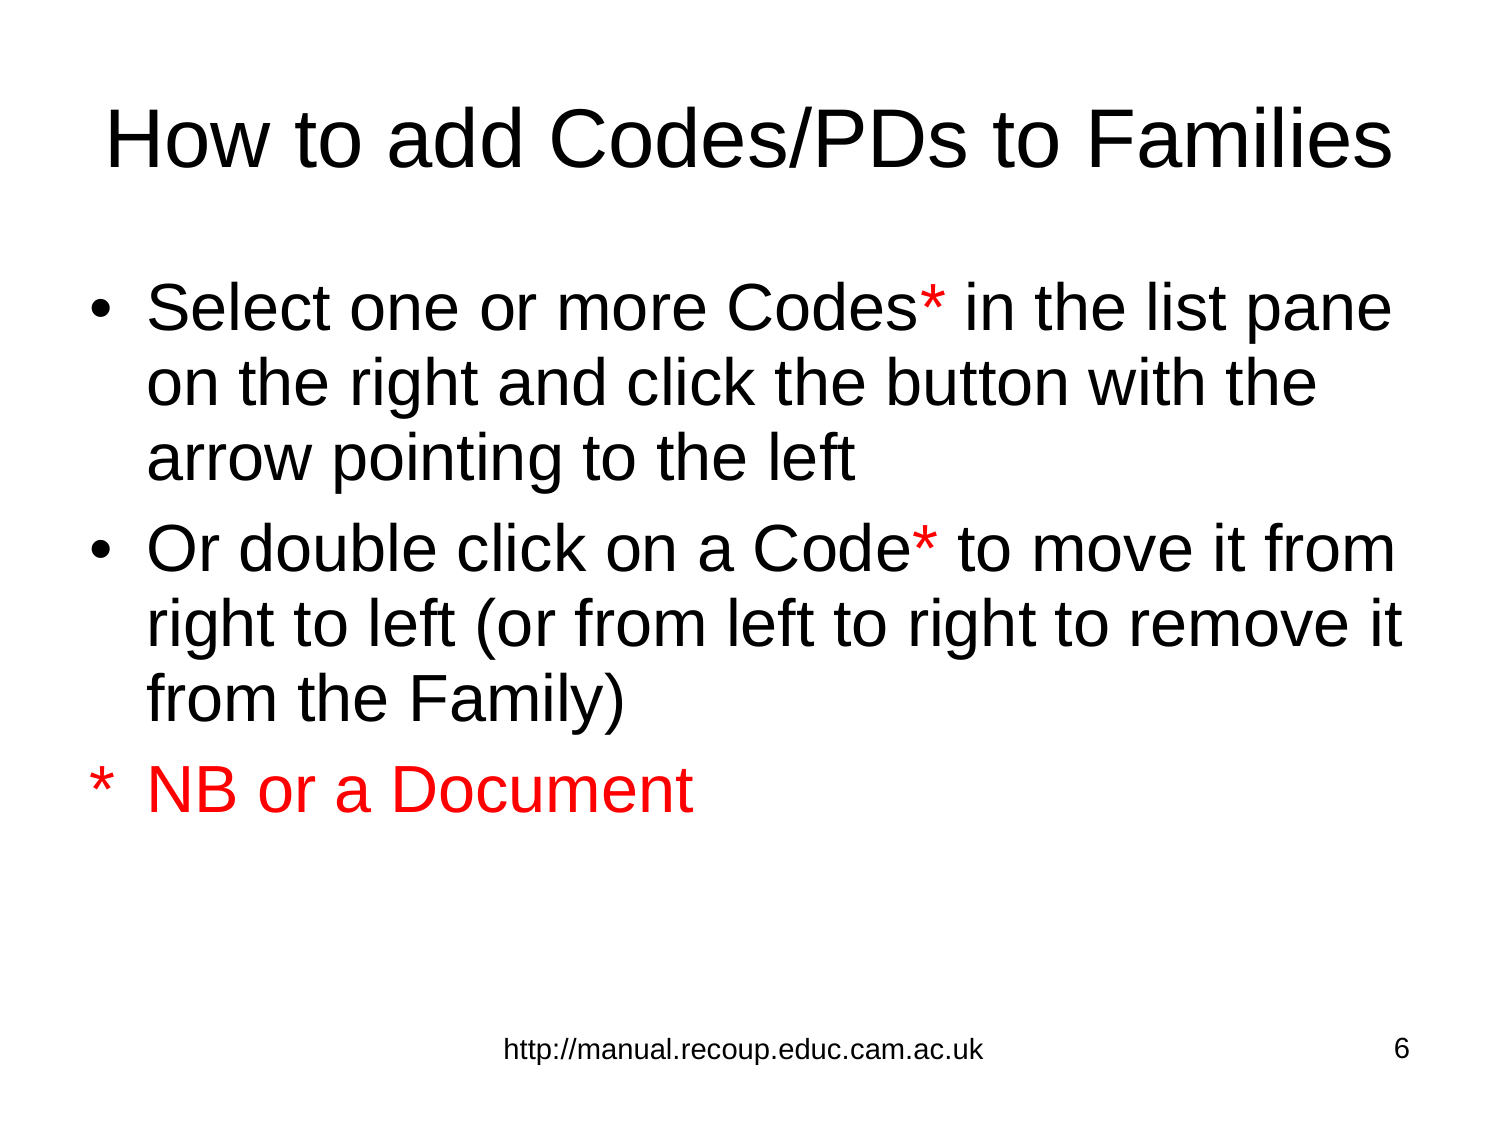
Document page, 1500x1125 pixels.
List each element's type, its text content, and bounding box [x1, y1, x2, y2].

list Select one or more Codes* in the list pane on the right and click the button with the arrow pointing to the left Or double click on a Code* to move it from right to left (or from left to right to remove it from the Family) * NB or a Document [75, 262, 1426, 1006]
title How to add Codes/PDs to Families [75, 45, 1426, 233]
